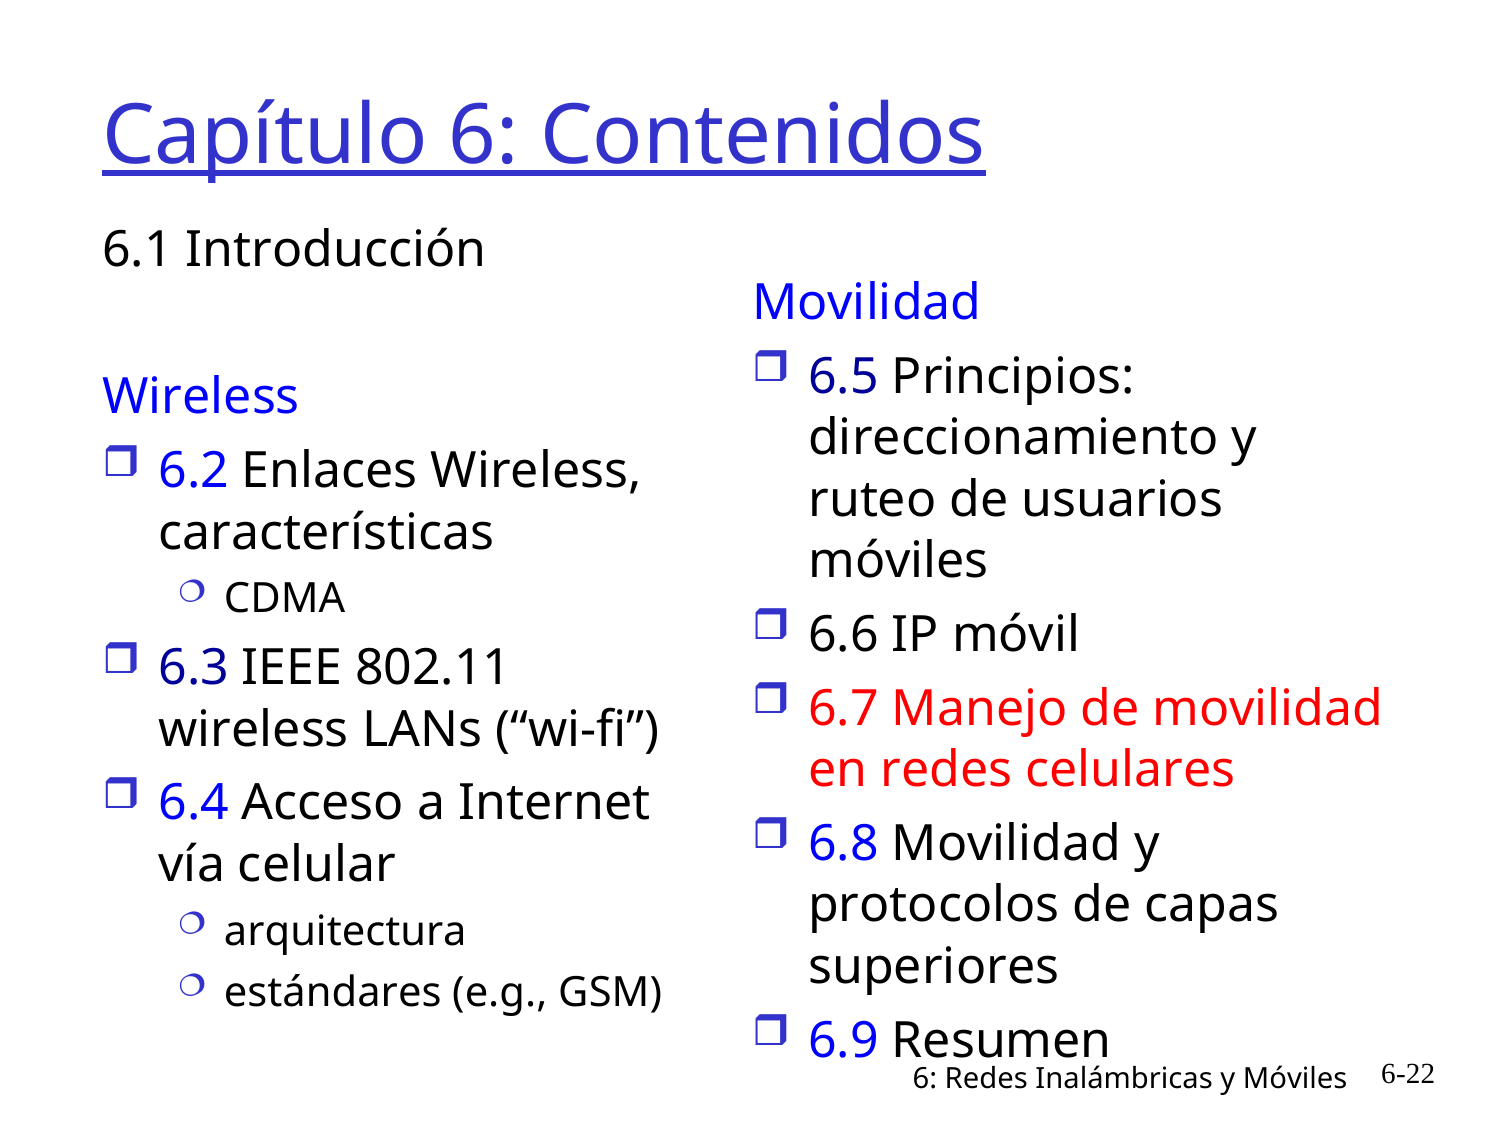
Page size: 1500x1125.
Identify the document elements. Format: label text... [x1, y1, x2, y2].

title Capítulo 6: Contenidos [87, 37, 1363, 225]
list Movilidad 6.5 Principios: direccionamiento y ruteo de usuarios móviles 6.6 IP móvil 6.7 Manejo de movilidad en redes celulares 6.8 Movilidad y protocolos de capas superiores 6.9 Resumen [737, 262, 1403, 1031]
list 6.1 Introducción Wireless 6.2 Enlaces Wireless, características CDMA 6.3 IEEE 802.11 wireless LANs (“wi-fi”) 6.4 Acceso a Internet vía celular arquitectura estándares (e.g., GSM) [87, 209, 713, 1027]
